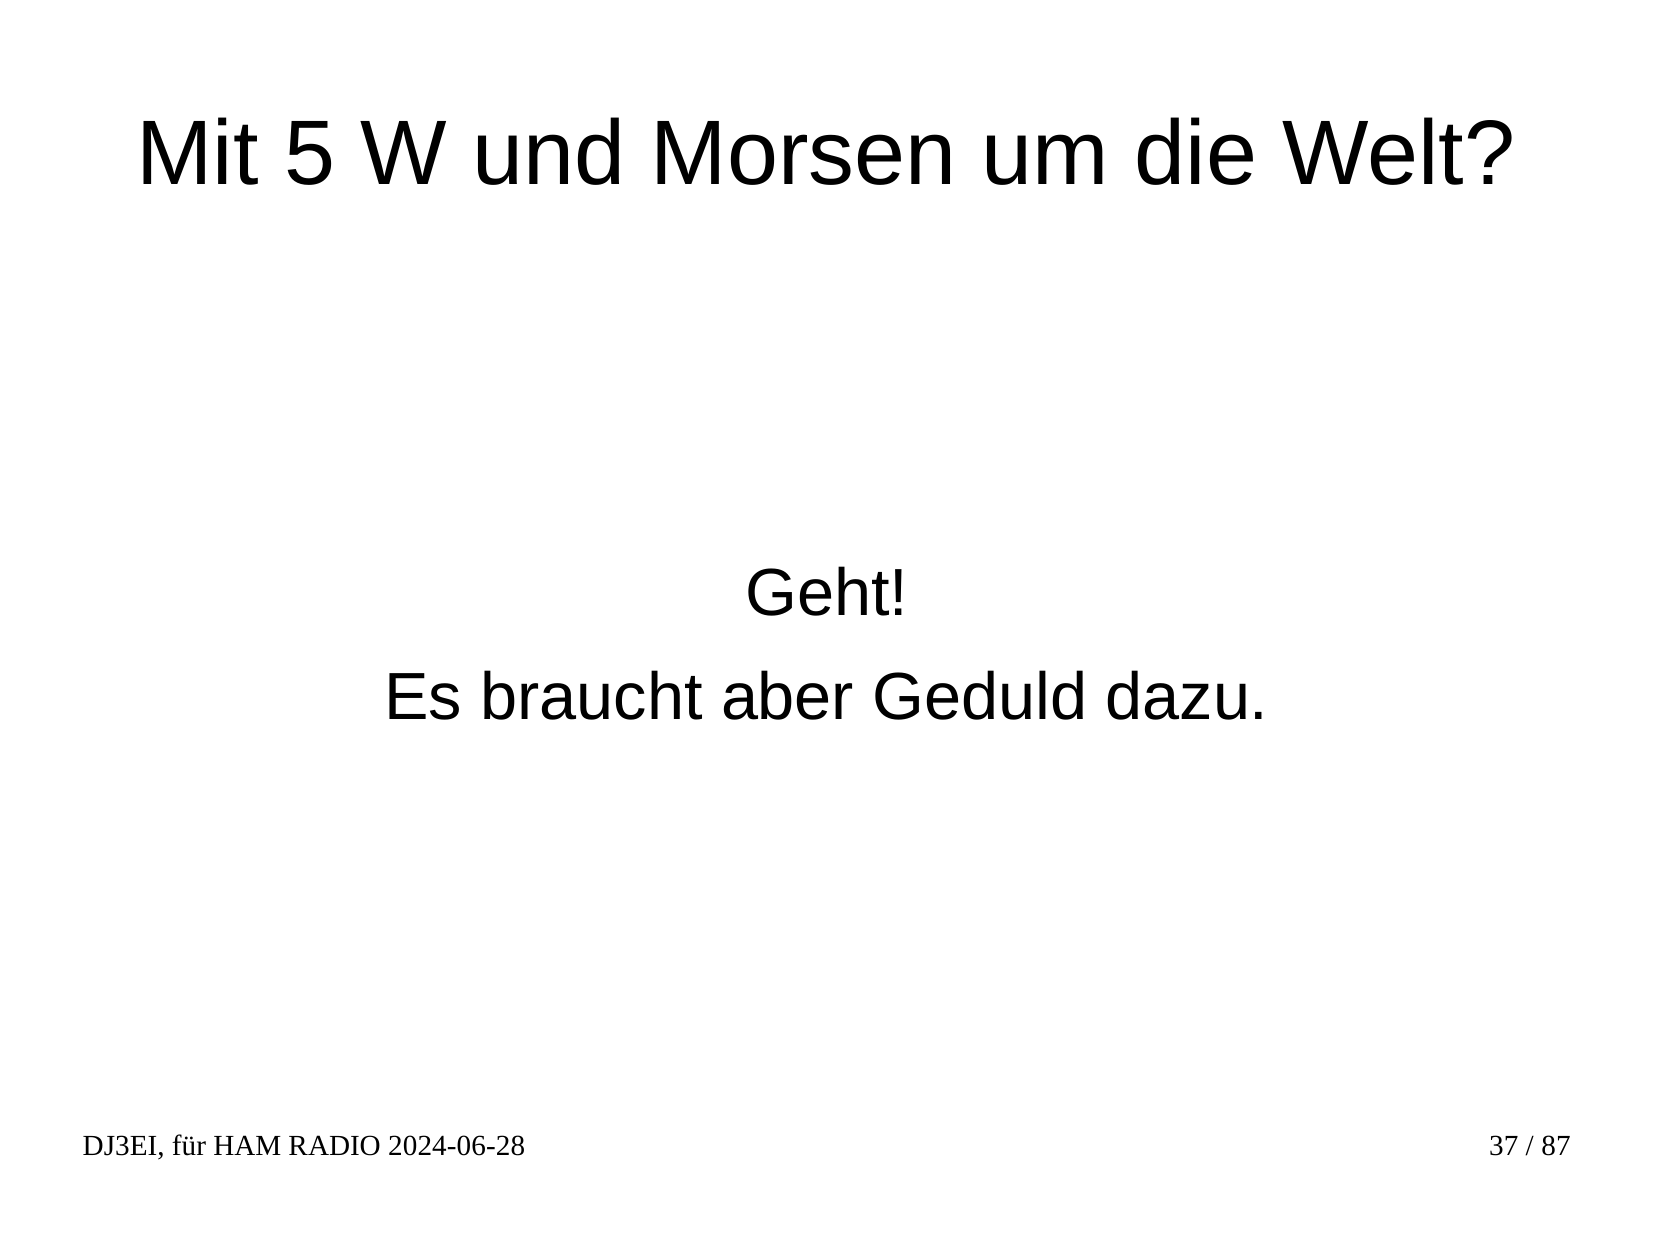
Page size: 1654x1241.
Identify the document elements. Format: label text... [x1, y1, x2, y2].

title Mit 5 W und Morsen um die Welt? [82, 49, 1571, 257]
list Geht! Es braucht aber Geduld dazu. [82, 555, 1571, 773]
